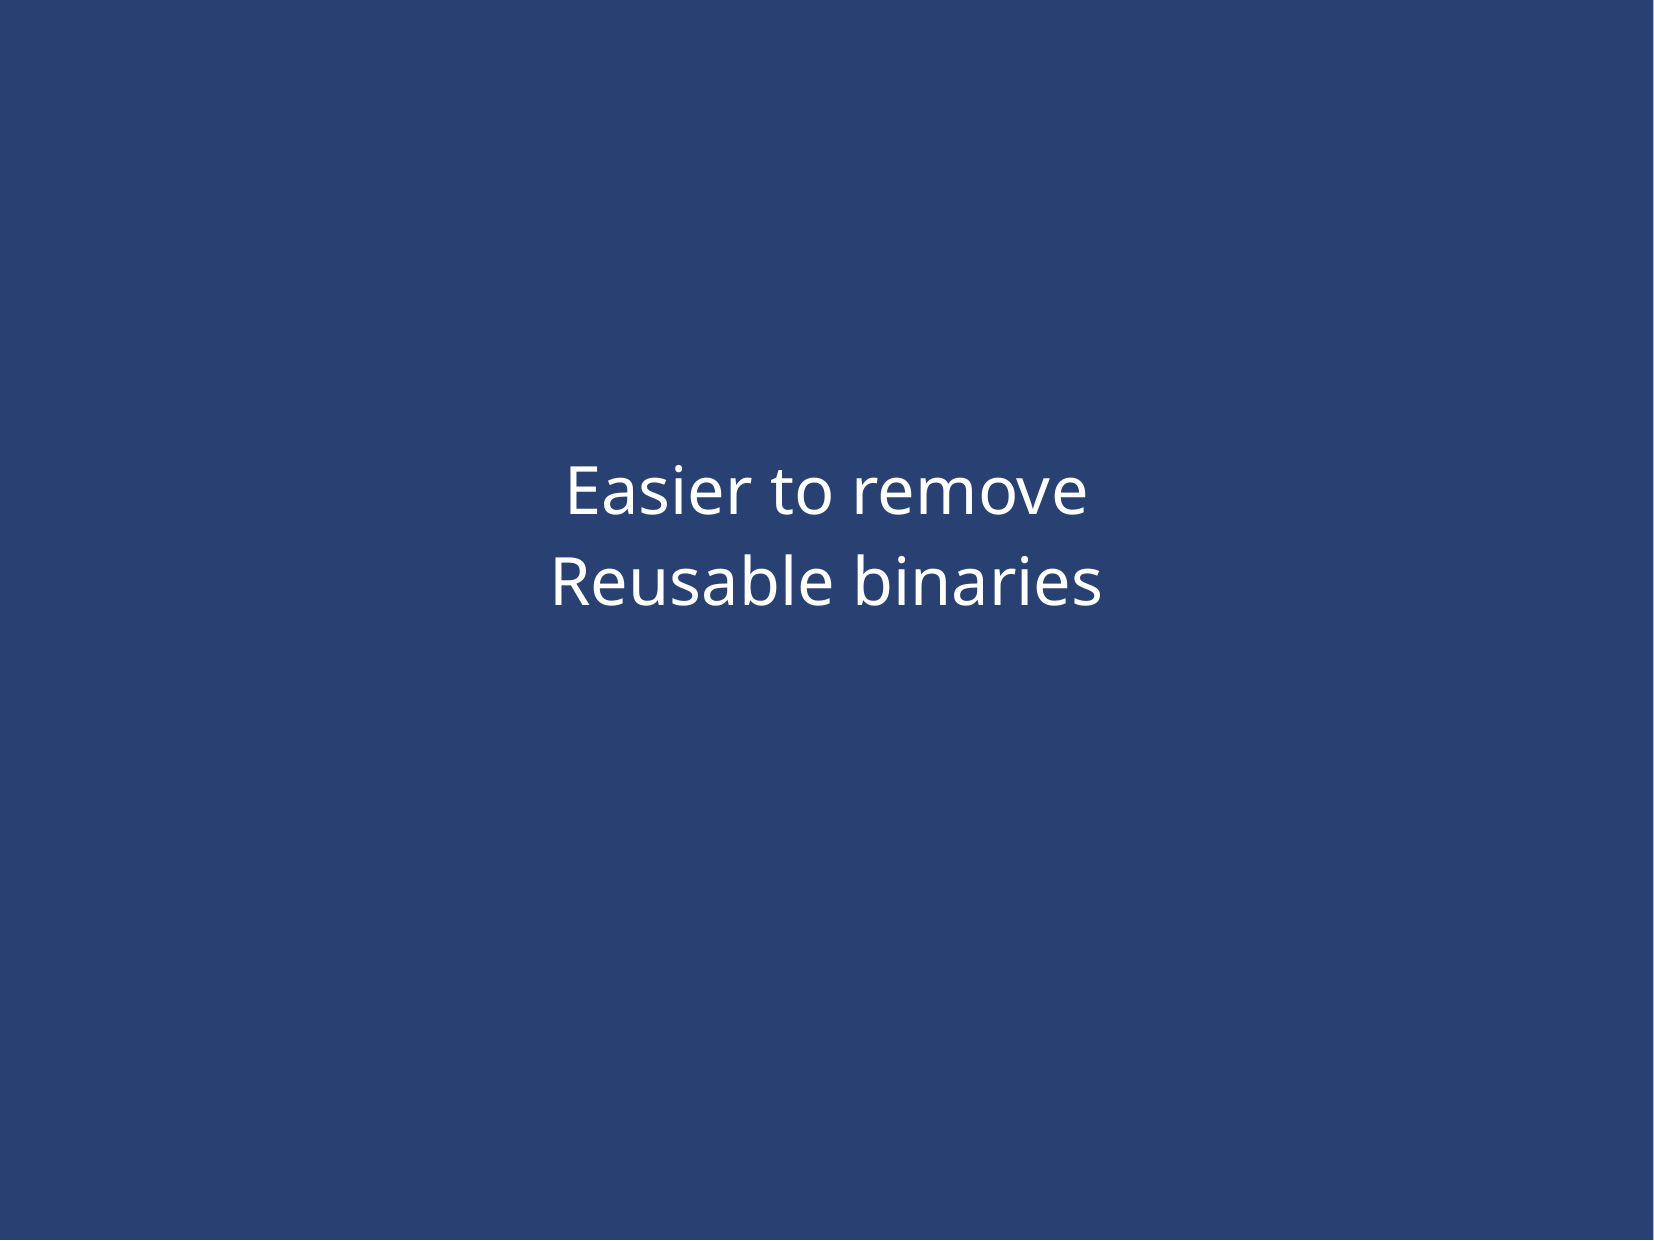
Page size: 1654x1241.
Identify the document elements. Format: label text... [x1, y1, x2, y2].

subtitle Easier to remove Reusable binaries [82, 56, 1571, 1102]
